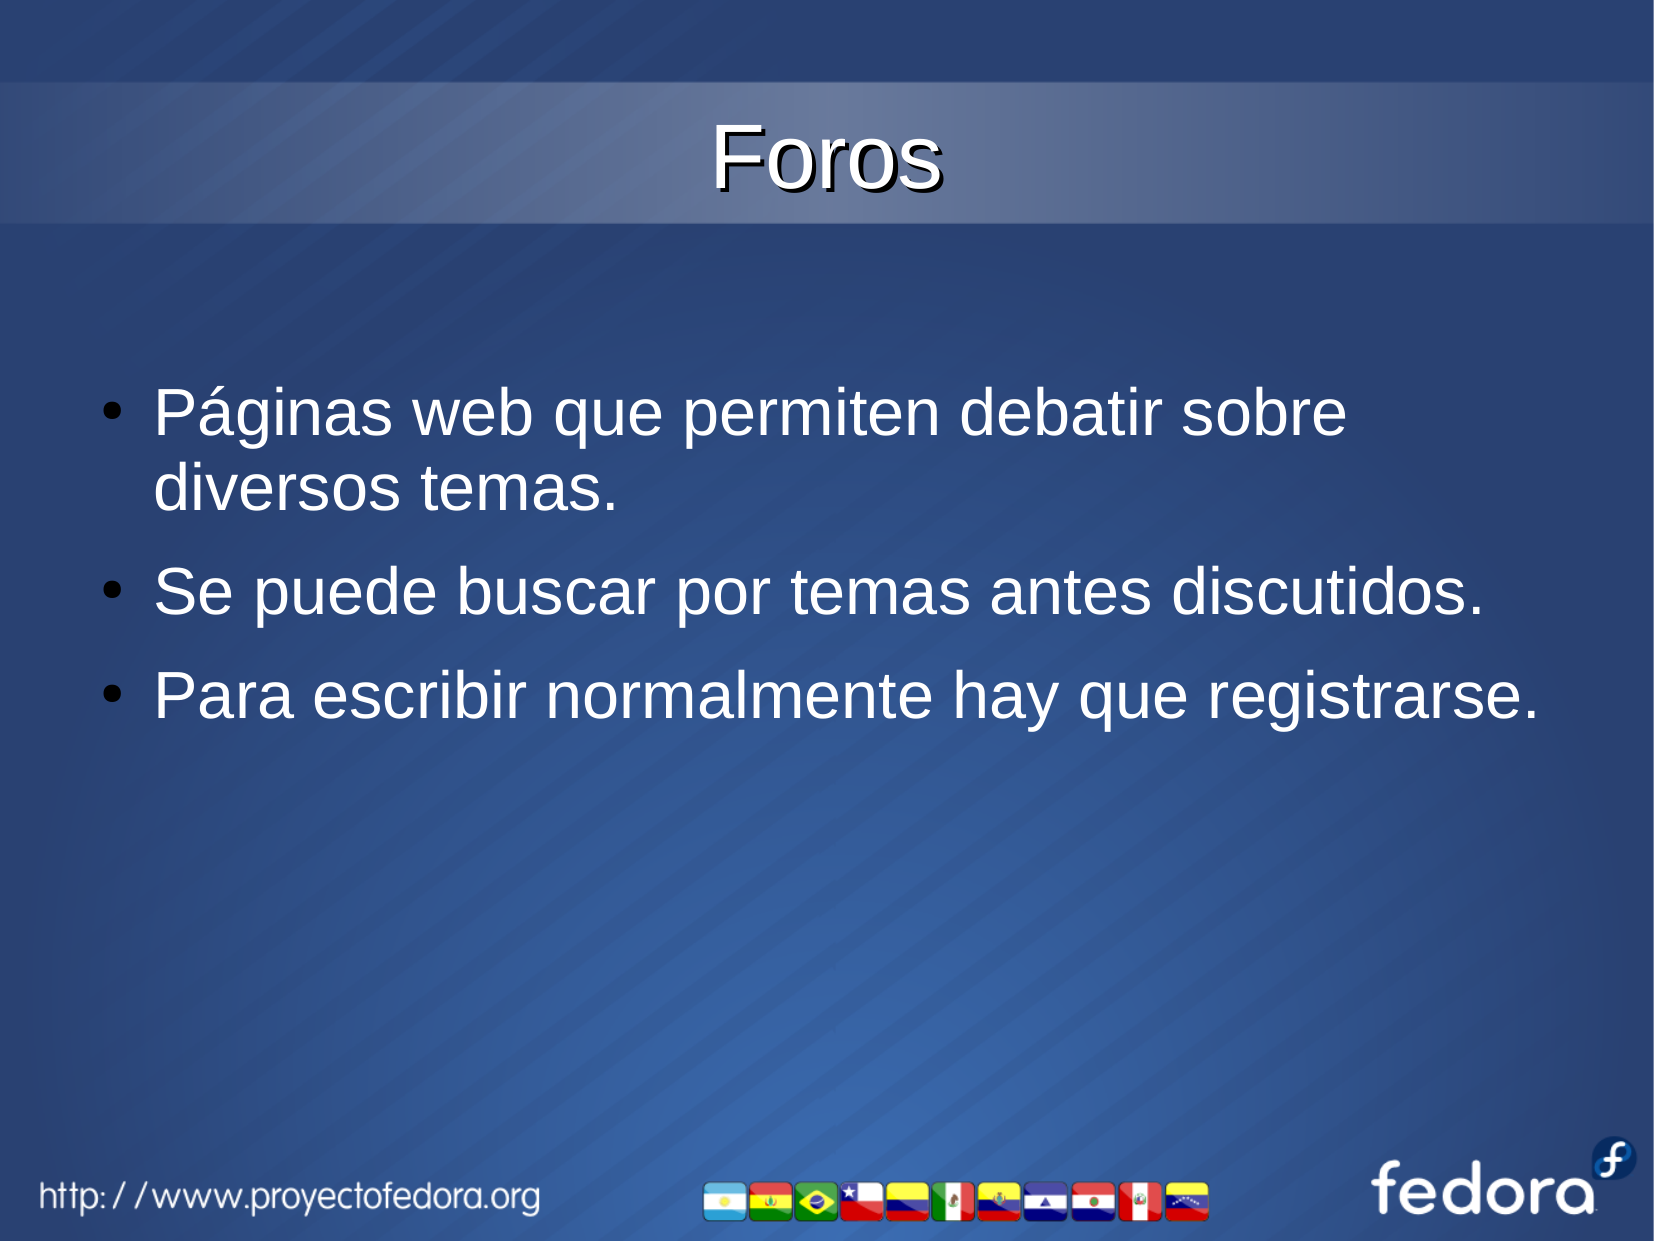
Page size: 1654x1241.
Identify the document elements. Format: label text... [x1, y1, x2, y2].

picture [0, 0, 1654, 1241]
list Páginas web que permiten debatir sobre diversos temas. Se puede buscar por temas antes discutidos. Para escribir normalmente hay que registrarse. [82, 375, 1571, 1094]
title Foros [82, 77, 1571, 236]
